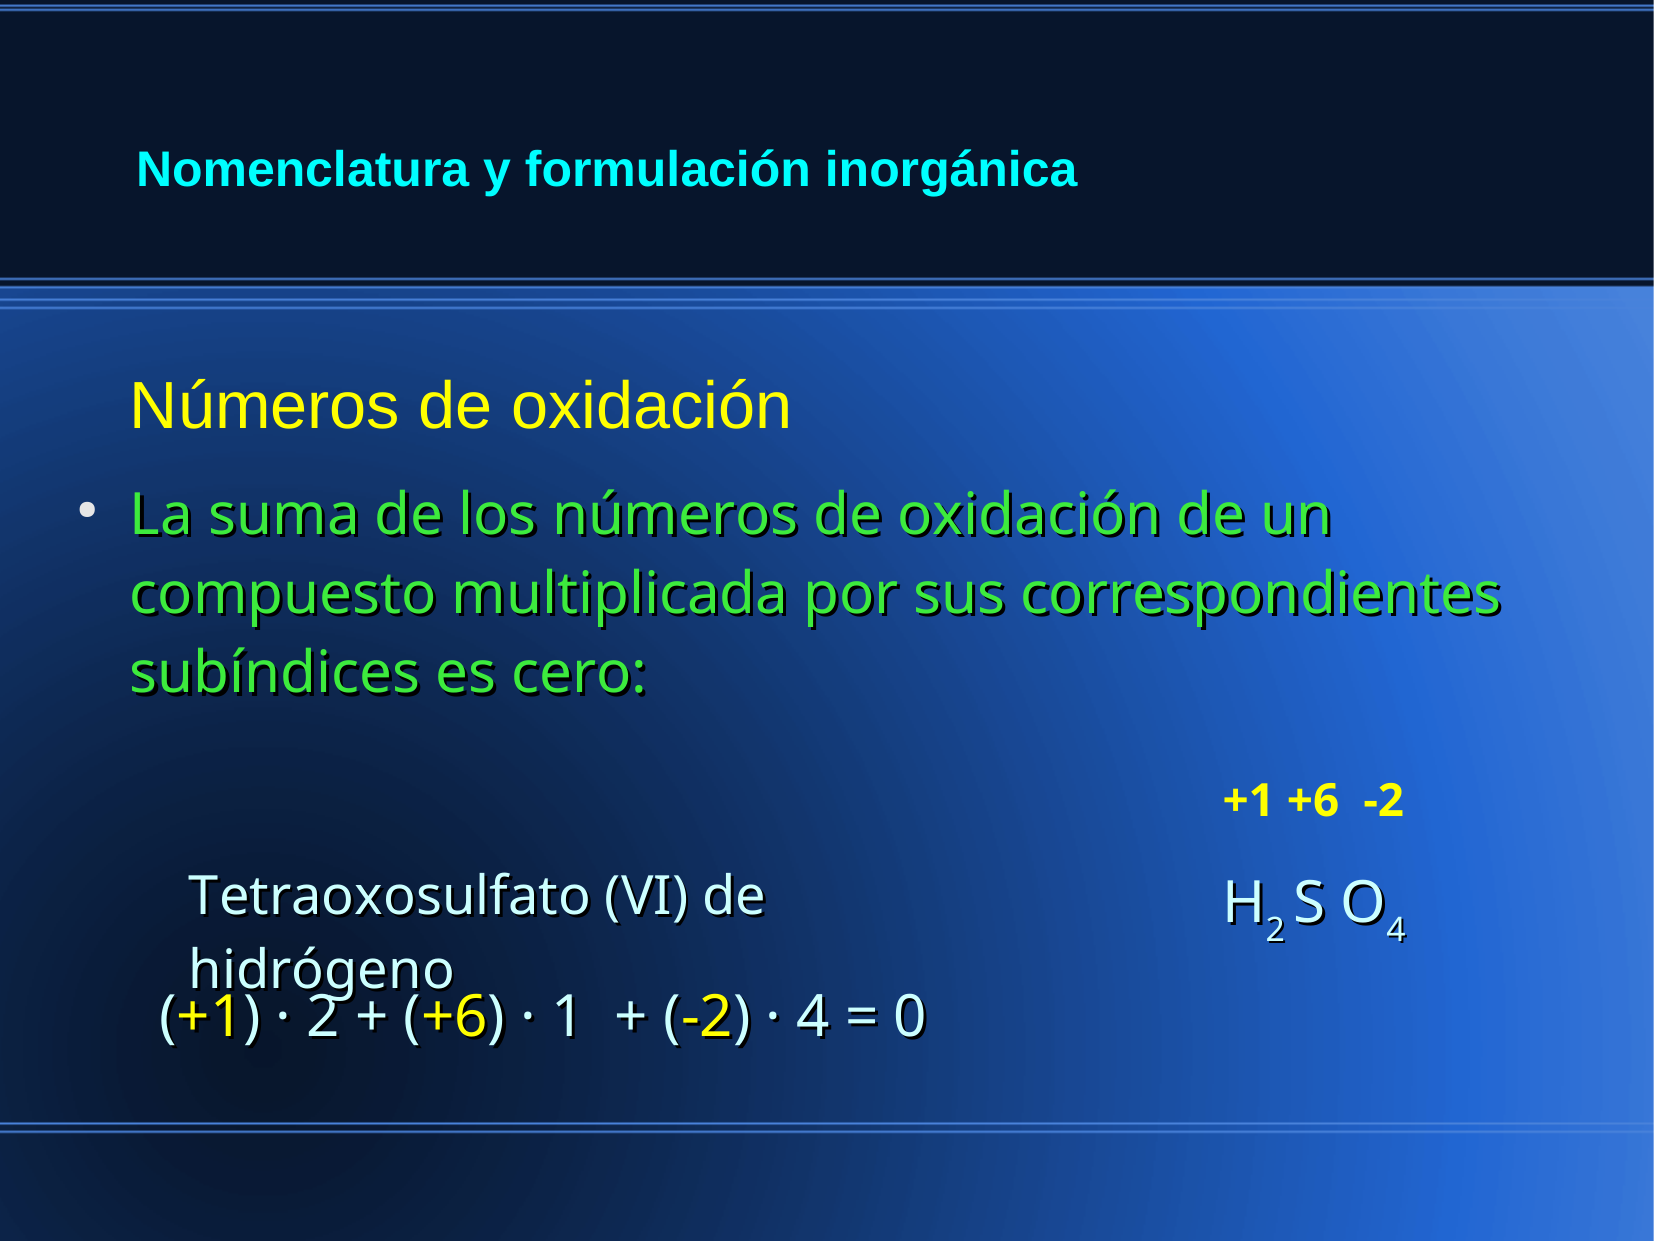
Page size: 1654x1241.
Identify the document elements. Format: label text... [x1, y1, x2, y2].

text_box +1 +6 -2 H2 S O4 [1151, 767, 1477, 962]
list Números de oxidación [59, 368, 857, 443]
text_box Tetraoxosulfato (VI) de hidrógeno [118, 856, 1034, 984]
title Nomenclatura y formulación inorgánica [32, 118, 1182, 220]
text_box La suma de los números de oxidación de un compuesto multiplicada por sus correspondientes subíndices es cero: [59, 472, 1595, 739]
picture [0, 0, 1654, 1241]
text_box (+1) · 2 + (+6) · 1 + (-2) · 4 = 0 [88, 974, 1300, 1131]
